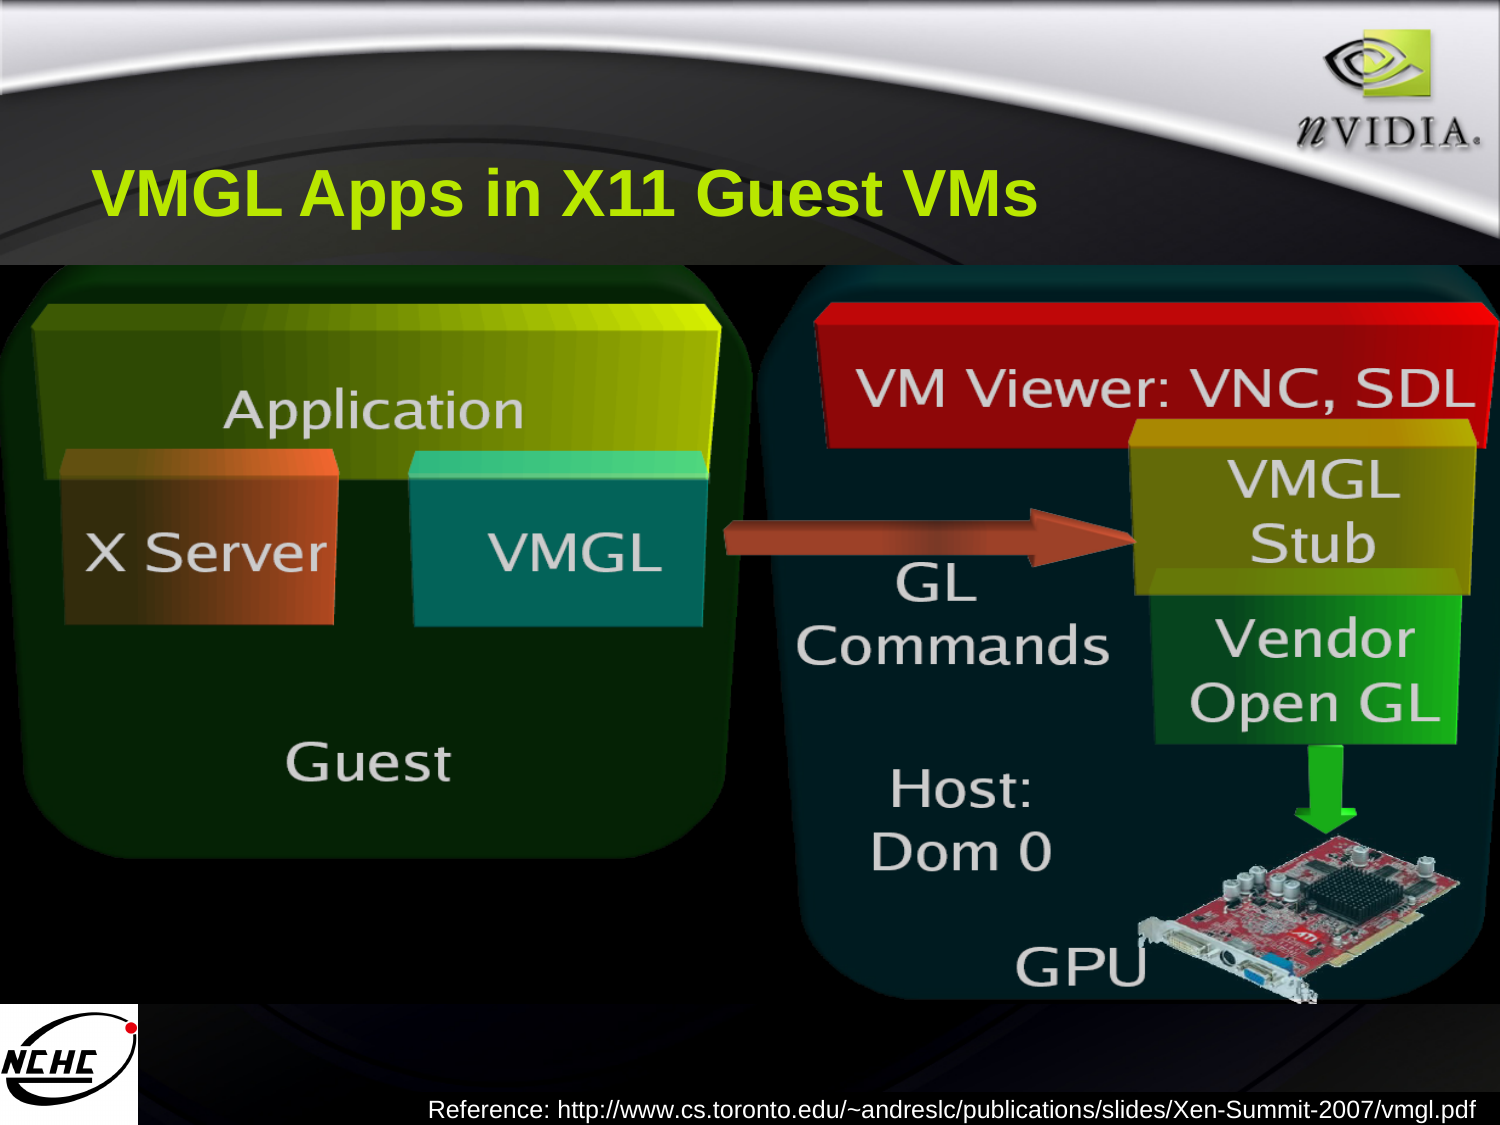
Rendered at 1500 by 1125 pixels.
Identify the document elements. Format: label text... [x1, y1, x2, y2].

title VMGL Apps in X11 Guest VMs [91, 153, 1213, 234]
text_box Reference: http://www.cs.toronto.edu/~andreslc/publications/slides/Xen-Summit-2007/vmgl.pdff [413, 1092, 1500, 1125]
picture [0, 0, 1500, 1125]
